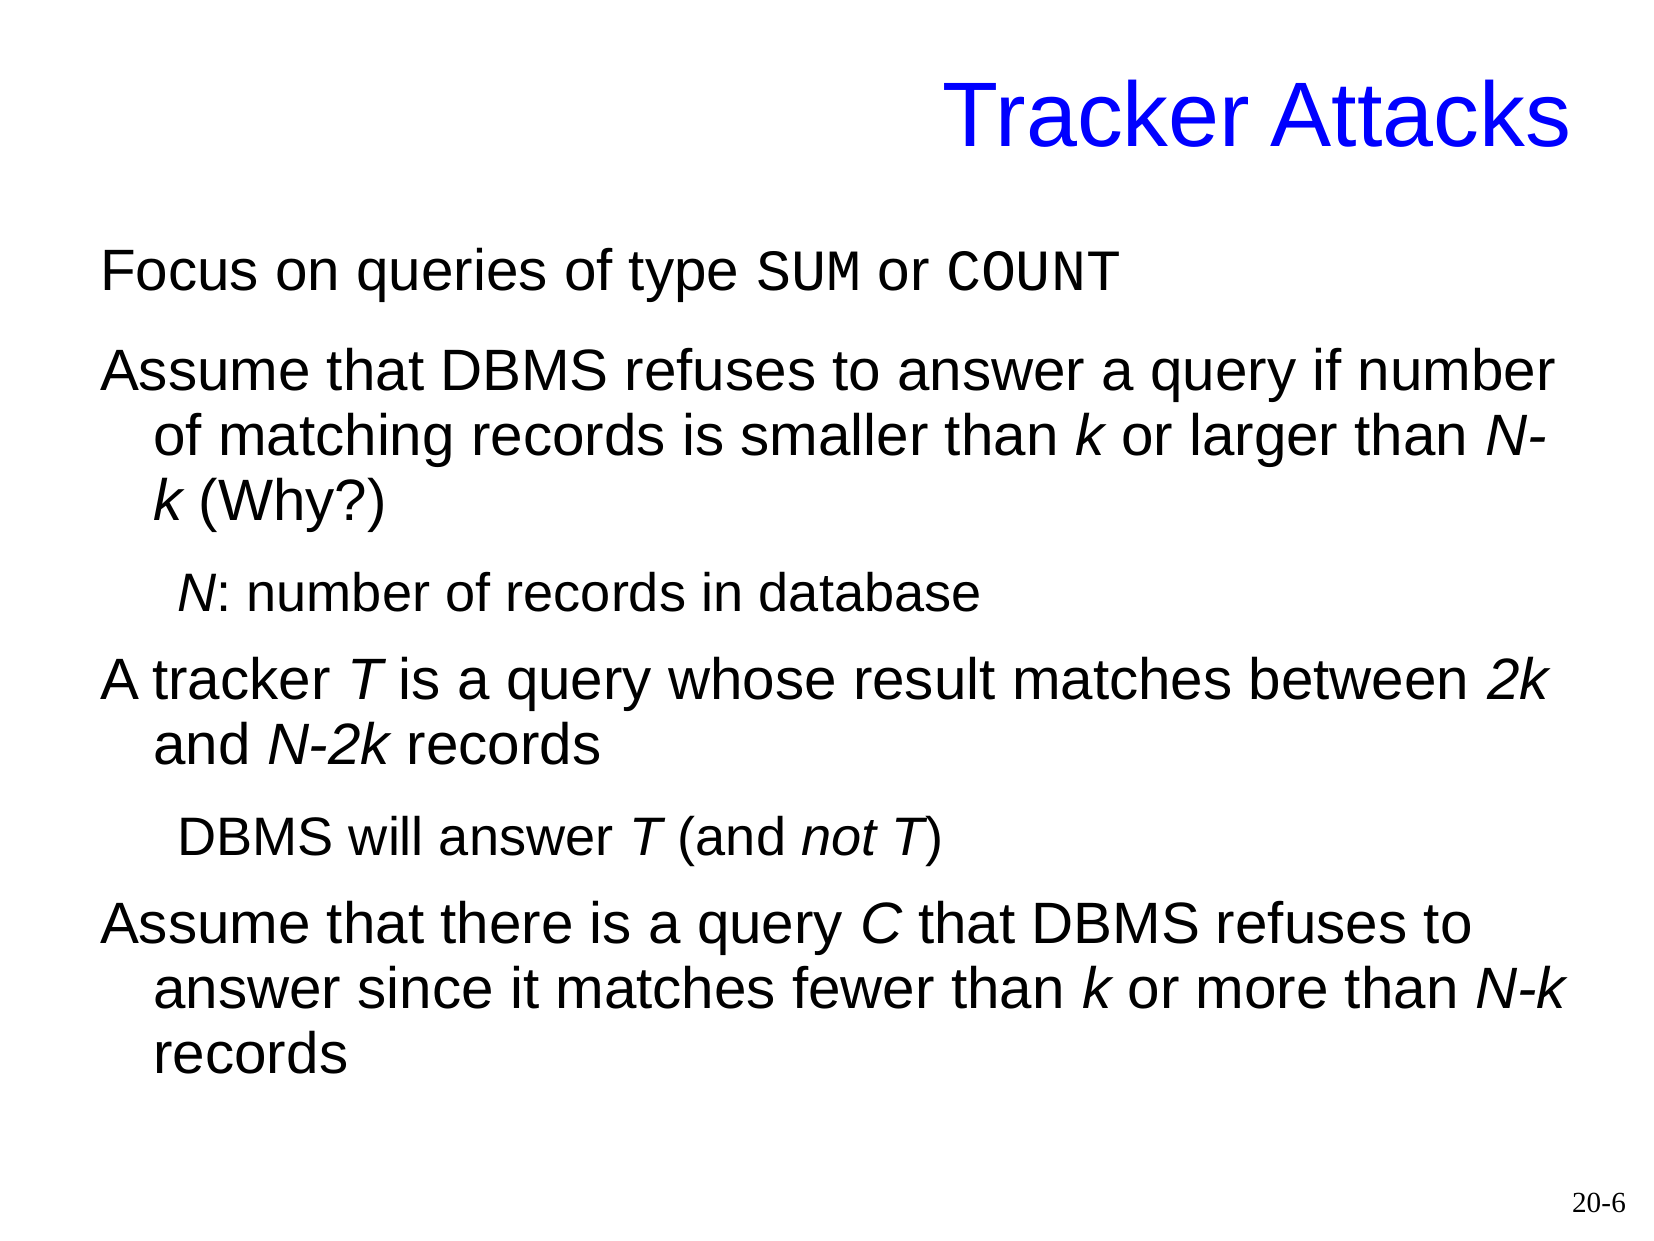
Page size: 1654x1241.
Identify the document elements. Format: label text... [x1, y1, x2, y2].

list Focus on queries of type SUM or COUNT Assume that DBMS refuses to answer a query if number of matching records is smaller than k or larger than N-k (Why?) N: number of records in database A tracker T is a query whose result matches between 2k and N-2k records DBMS will answer T (and not T) Assume that there is a query C that DBMS refuses to answer since it matches fewer than k or more than N-k records [82, 237, 1571, 1170]
title Tracker Attacks [84, 11, 1573, 218]
